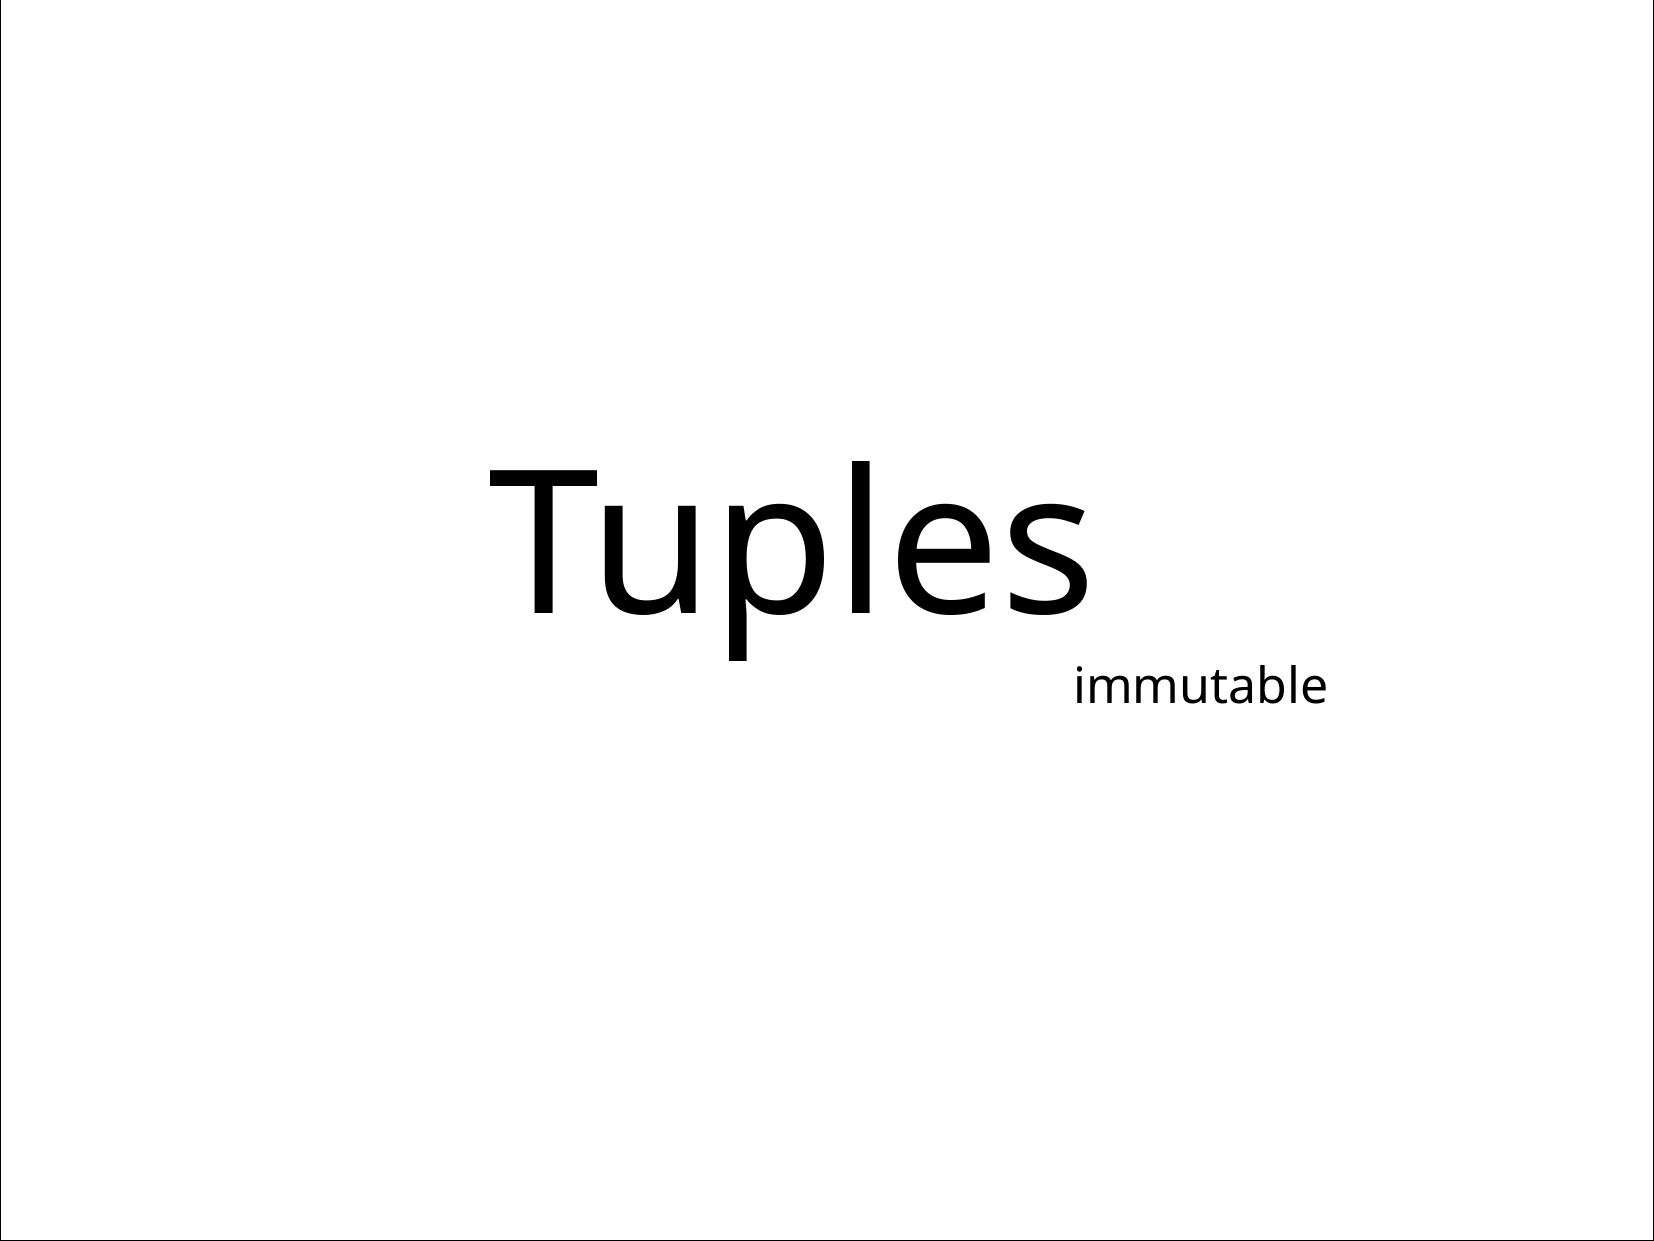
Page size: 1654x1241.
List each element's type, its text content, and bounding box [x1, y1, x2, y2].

text_box Tuples immutable [265, 406, 1506, 744]
text_box [0, 0, 1654, 1241]
